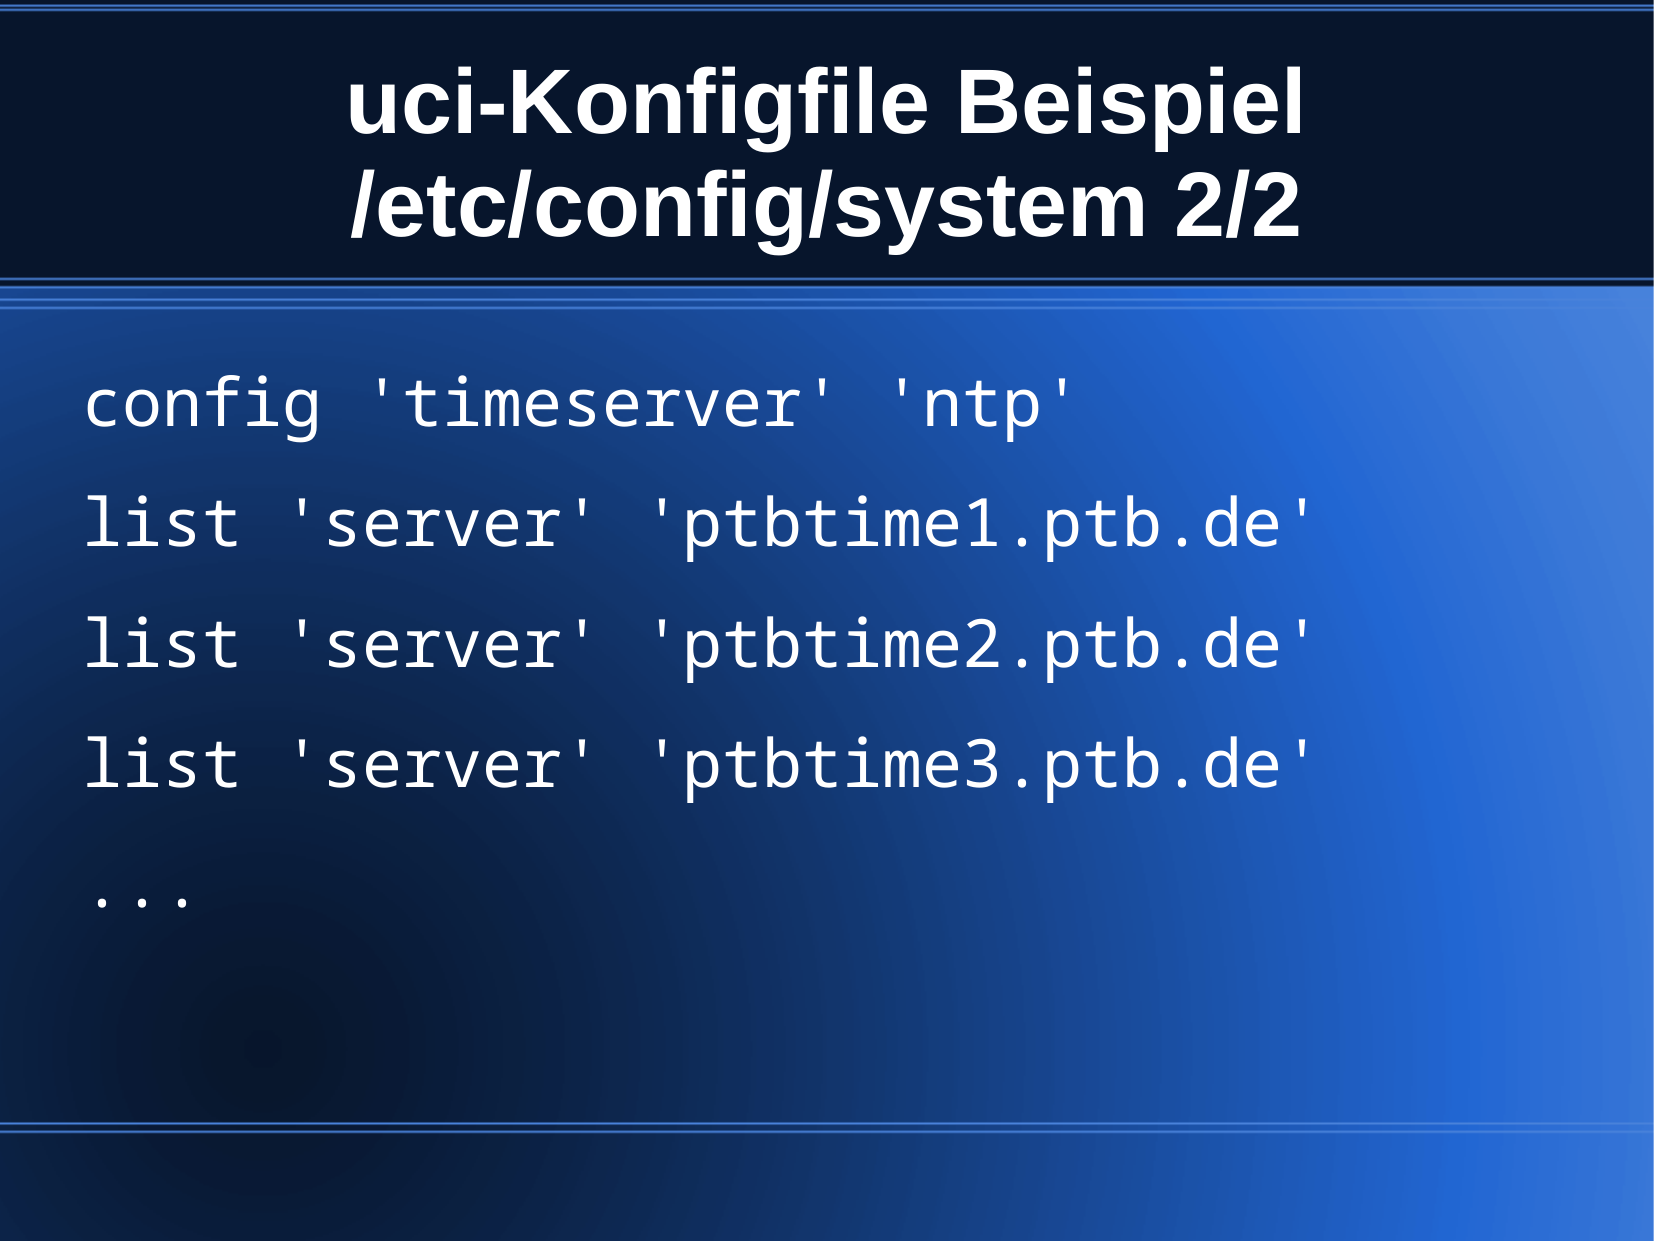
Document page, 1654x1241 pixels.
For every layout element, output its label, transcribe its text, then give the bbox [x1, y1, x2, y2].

picture [0, 0, 1654, 1241]
list config 'timeserver' 'ntp' list 'server' 'ptbtime1.ptb.de' list 'server' 'ptbtime2.ptb.de' list 'server' 'ptbtime3.ptb.de' ... [82, 355, 1571, 1159]
title uci-Konfigfile Beispiel /etc/config/system 2/2 [82, 50, 1571, 256]
